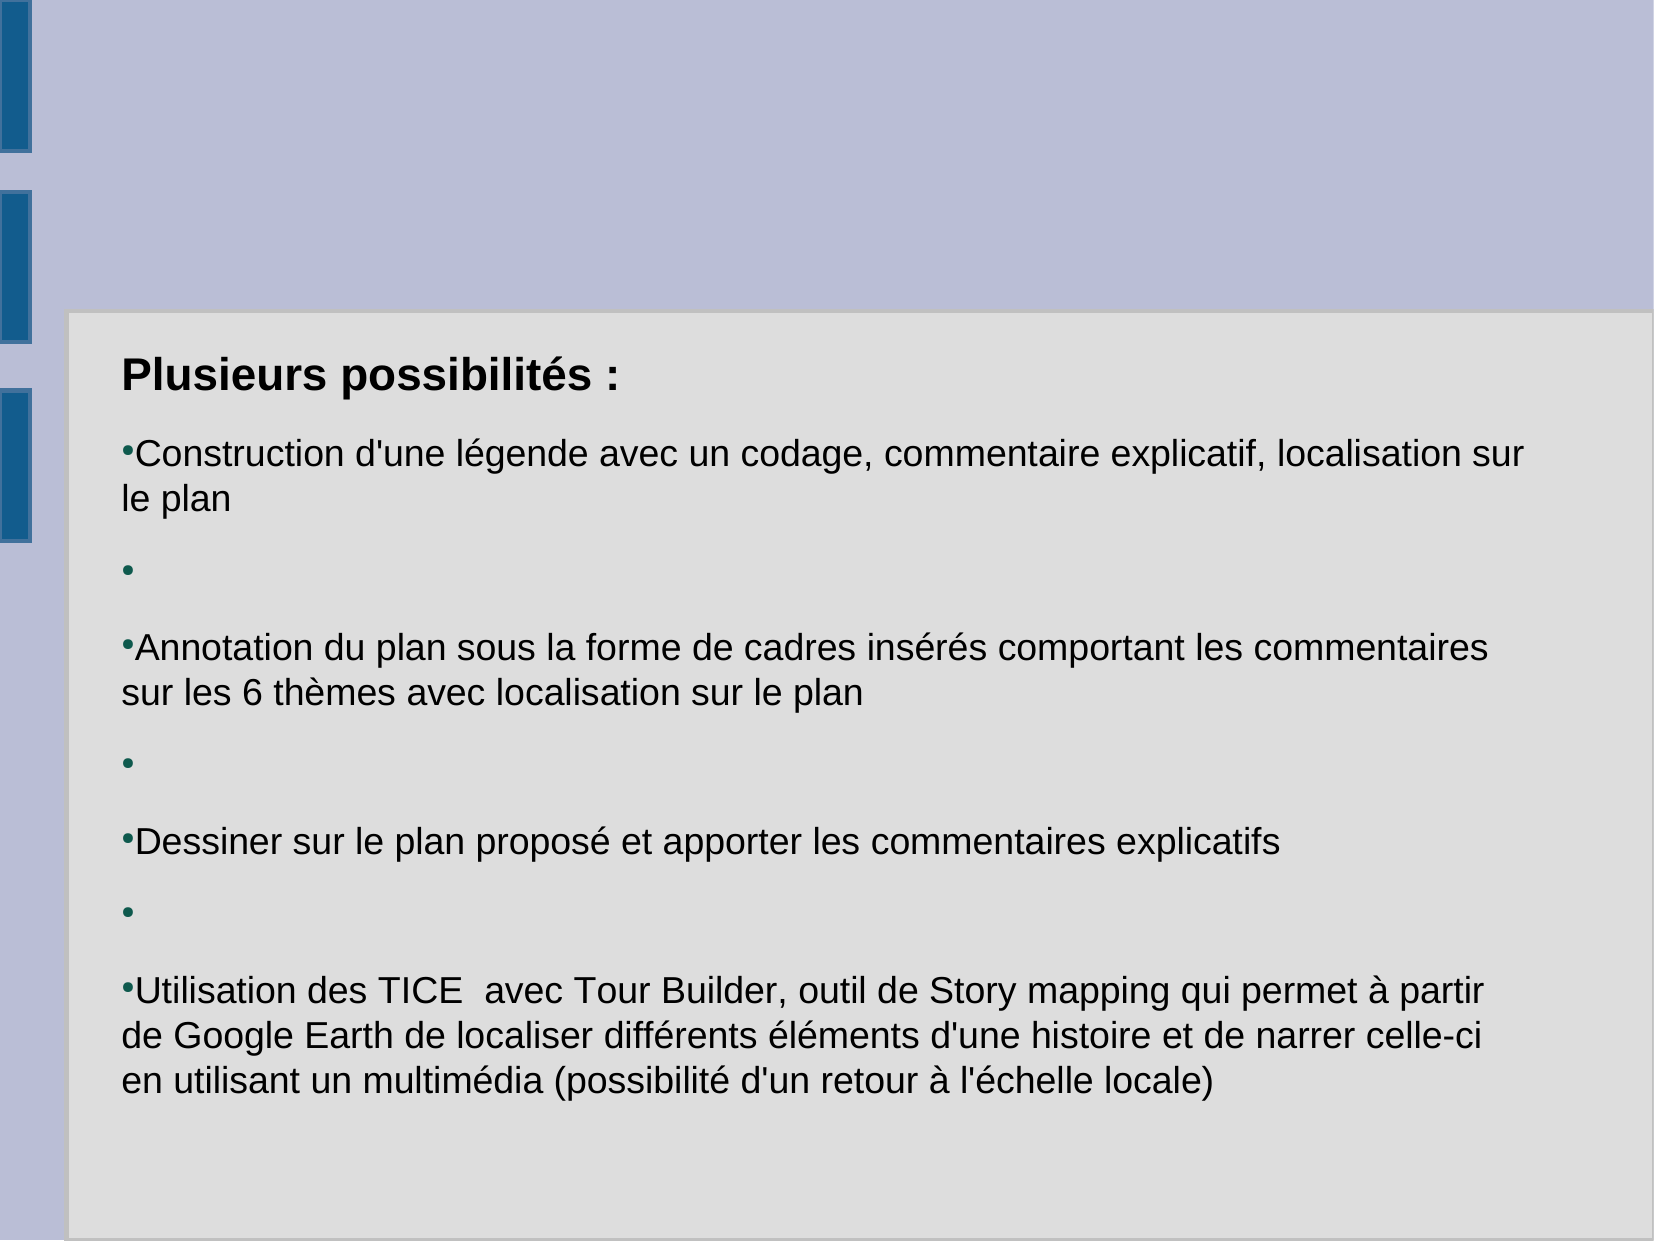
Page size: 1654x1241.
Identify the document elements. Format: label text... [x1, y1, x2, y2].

list Plusieurs possibilités : Construction d'une légende avec un codage, commentaire explicatif, localisation sur le plan Annotation du plan sous la forme de cadres insérés comportant les commentaires sur les 6 thèmes avec localisation sur le plan Dessiner sur le plan proposé et apporter les commentaires explicatifs Utilisation des TICE avec Tour Builder, outil de Story mapping qui permet à partir de Google Earth de localiser différents éléments d'une histoire et de narrer celle-ci en utilisant un multimédia (possibilité d'un retour à l'échelle locale) [121, 344, 1534, 1127]
